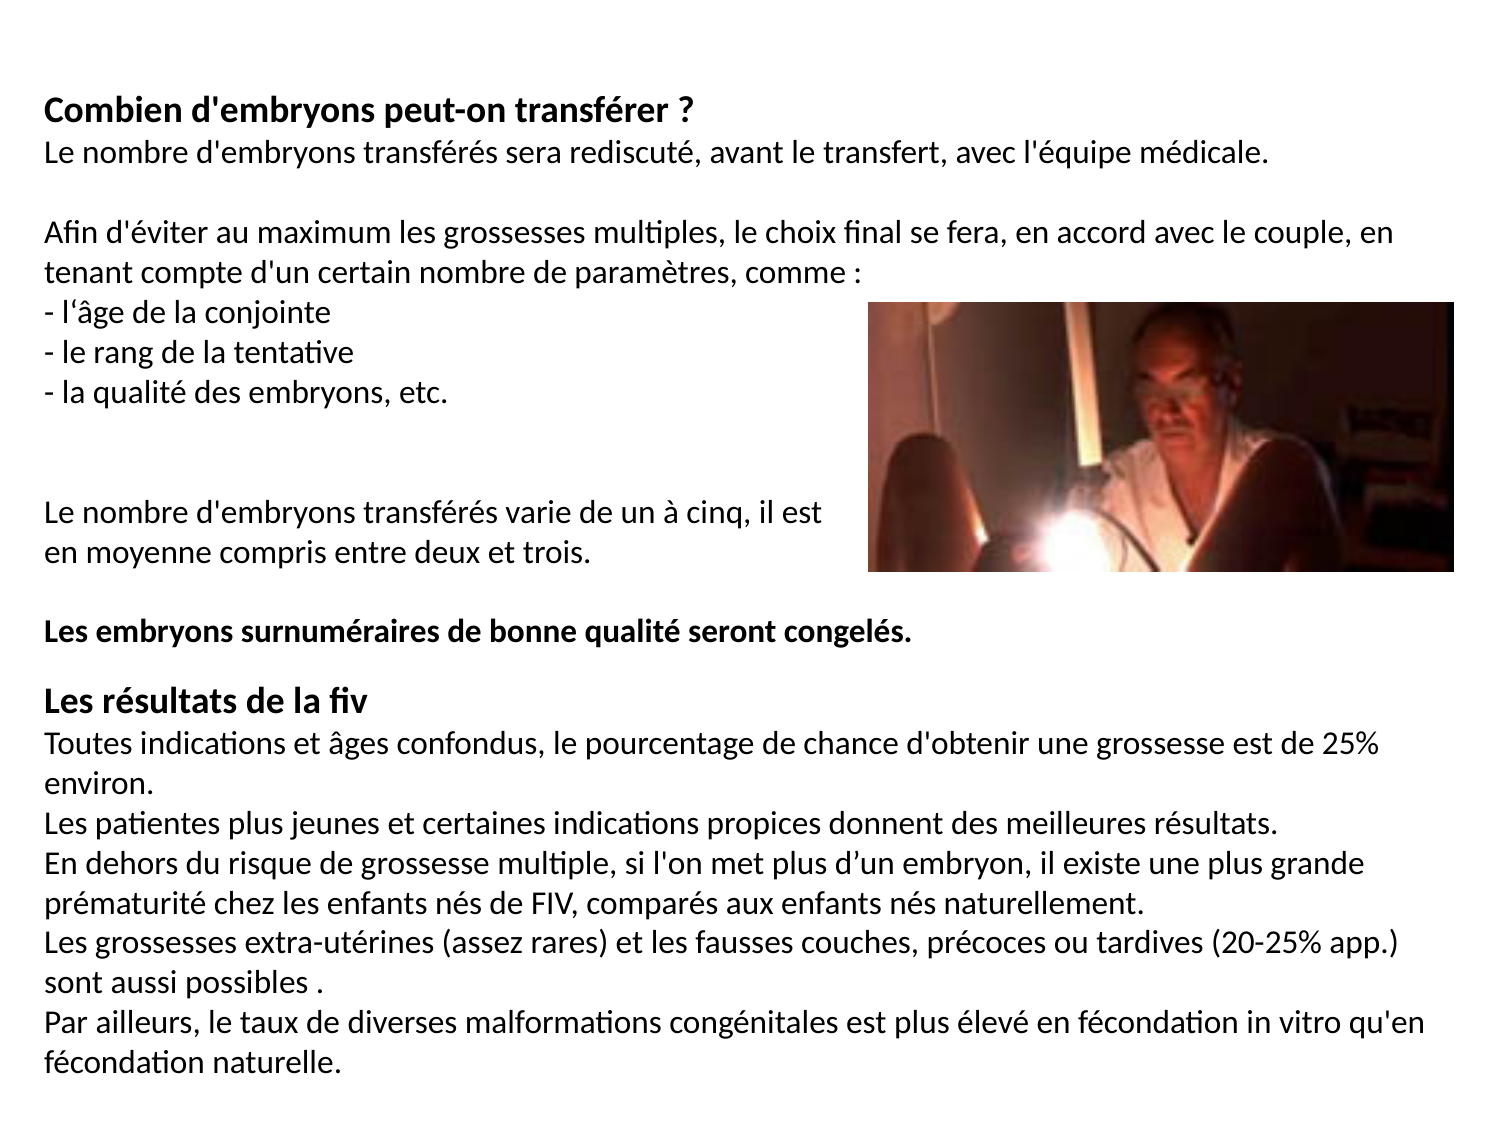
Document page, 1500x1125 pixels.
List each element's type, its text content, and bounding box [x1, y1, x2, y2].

picture [868, 302, 1454, 572]
text_box Les résultats de la fiv Toutes indications et âges confondus, le pourcentage de chance d'obtenir une grossesse est de 25% environ. Les patientes plus jeunes et certaines indications propices donnent des meilleures résultats. En dehors du risque de grossesse multiple, si l'on met plus d’un embryon, il existe une plus grande prématurité chez les enfants nés de FIV, comparés aux enfants nés naturellement. Les grossesses extra-utérines (assez rares) et les fausses couches, précoces ou tardives (20-25% app.) sont aussi possibles . Par ailleurs, le taux de diverses malformations congénitales est plus élevé en fécondation in vitro qu'en fécondation naturelle. [29, 668, 1471, 1125]
text_box Combien d'embryons peut-on transférer ? Le nombre d'embryons transférés sera rediscuté, avant le transfert, avec l'équipe médicale. Afin d'éviter au maximum les grossesses multiples, le choix final se fera, en accord avec le couple, en tenant compte d'un certain nombre de paramètres, comme : - l‘âge de la conjointe - le rang de la tentative - la qualité des embryons, etc. Le nombre d'embryons transférés varie de un à cinq, il est en moyenne compris entre deux et trois. Les embryons surnuméraires de bonne qualité seront congelés. [29, 78, 1471, 657]
